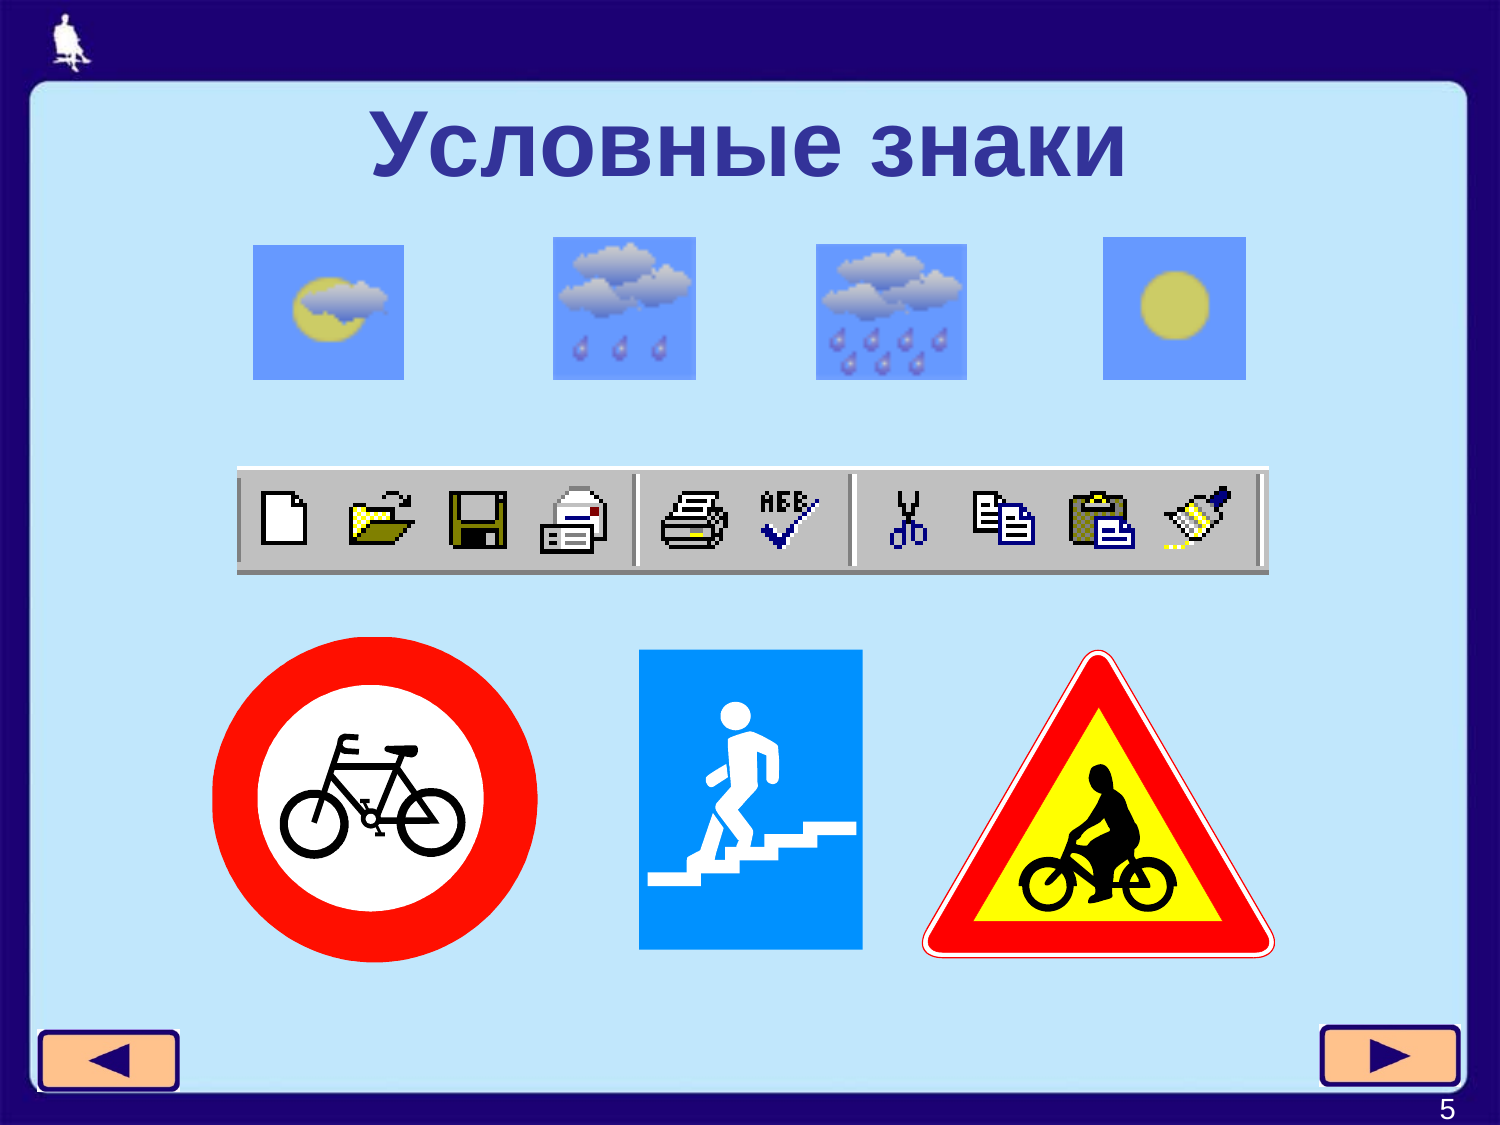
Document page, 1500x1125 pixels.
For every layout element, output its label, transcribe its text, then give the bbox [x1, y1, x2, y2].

text_box [639, 649, 863, 950]
text_box [212, 637, 538, 963]
text_box <номер> [1120, 1082, 1471, 1125]
title Условные знаки [75, 45, 1426, 233]
picture [0, 0, 1500, 1125]
chart [237, 466, 1269, 576]
